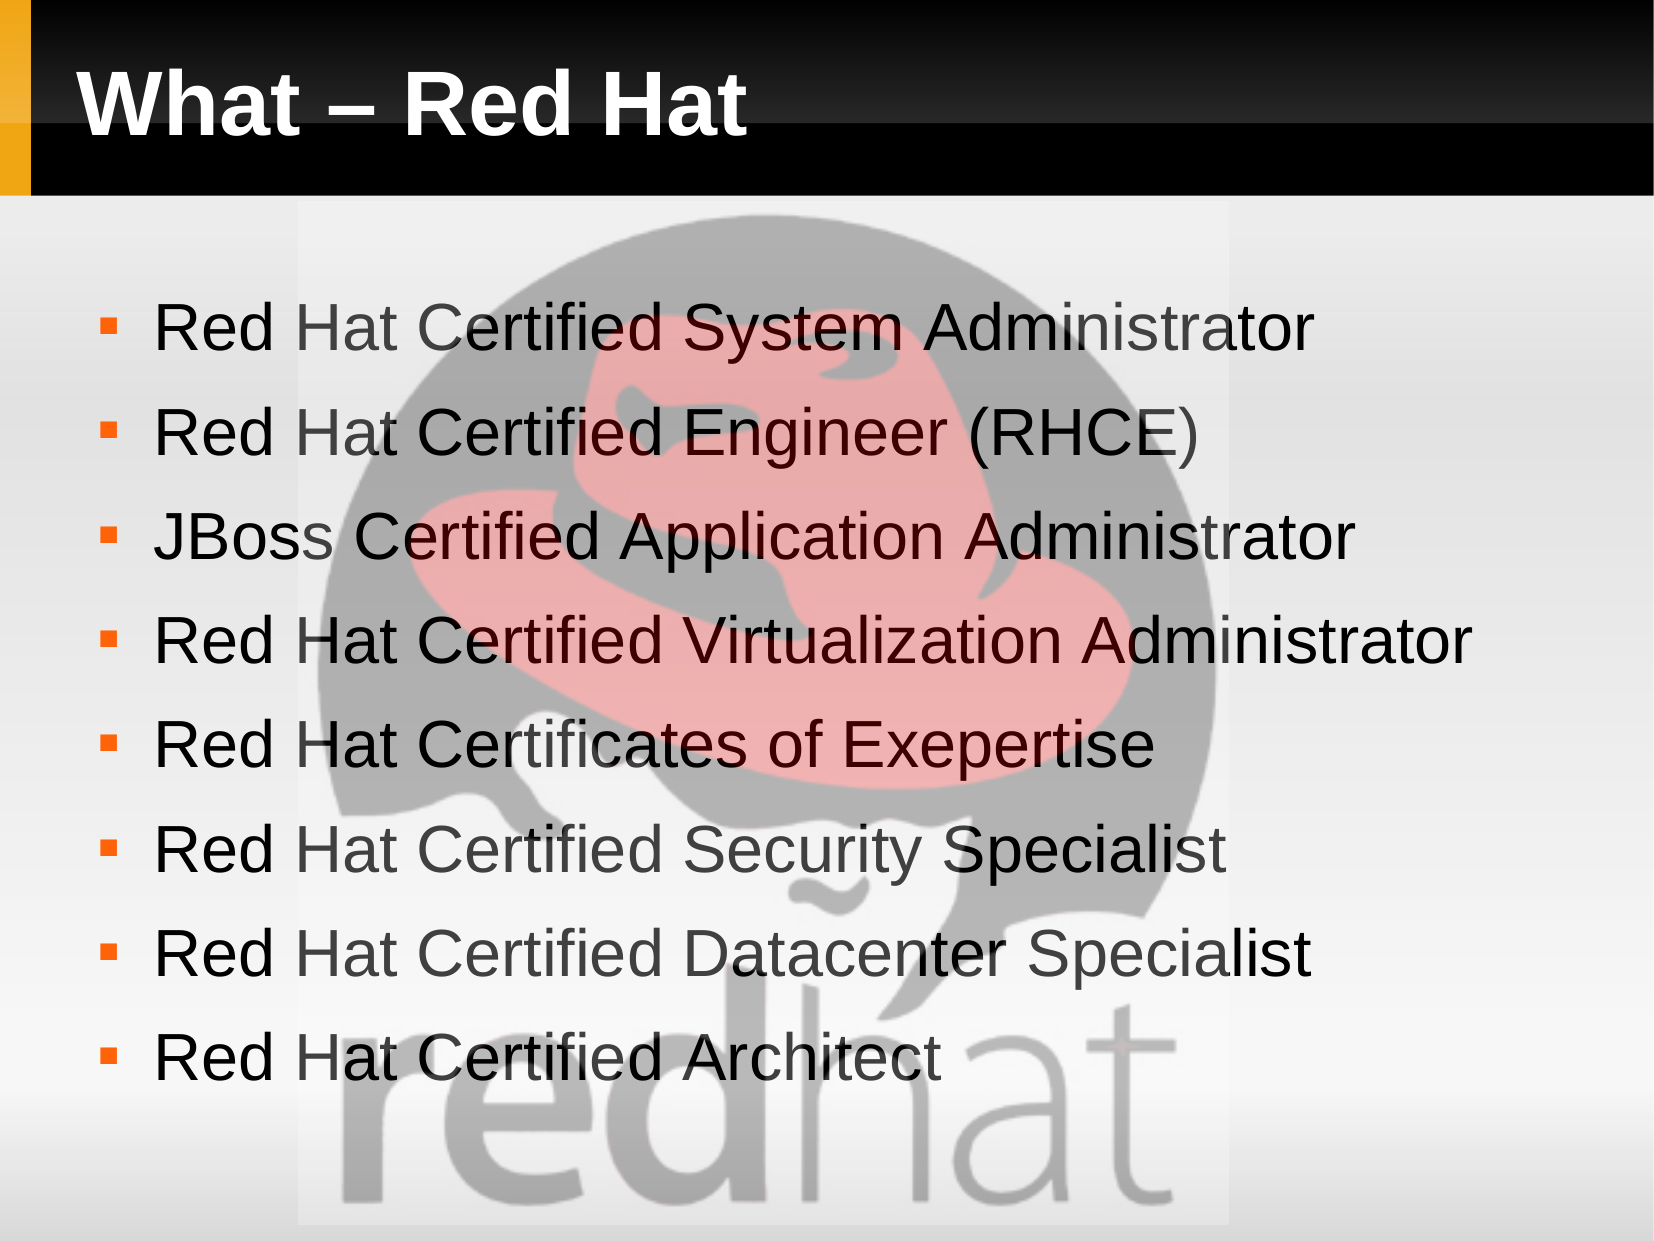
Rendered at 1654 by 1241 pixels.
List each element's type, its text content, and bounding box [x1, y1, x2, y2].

list Red Hat Certified System Administrator Red Hat Certified Engineer (RHCE) JBoss Certified Application Administrator Red Hat Certified Virtualization Administrator Red Hat Certificates of Exepertise Red Hat Certified Security Specialist Red Hat Certified Datacenter Specialist Red Hat Certified Architect [1229, 290, 1571, 1109]
picture [0, 0, 1654, 1241]
list Red Hat Certified System Administrator Red Hat Certified Engineer (RHCE) JBoss Certified Application Administrator Red Hat Certified Virtualization Administrator Red Hat Certificates of Exepertise Red Hat Certified Security Specialist Red Hat Certified Datacenter Specialist Red Hat Certified Architect [82, 290, 298, 1109]
title What – Red Hat [76, 0, 1565, 208]
